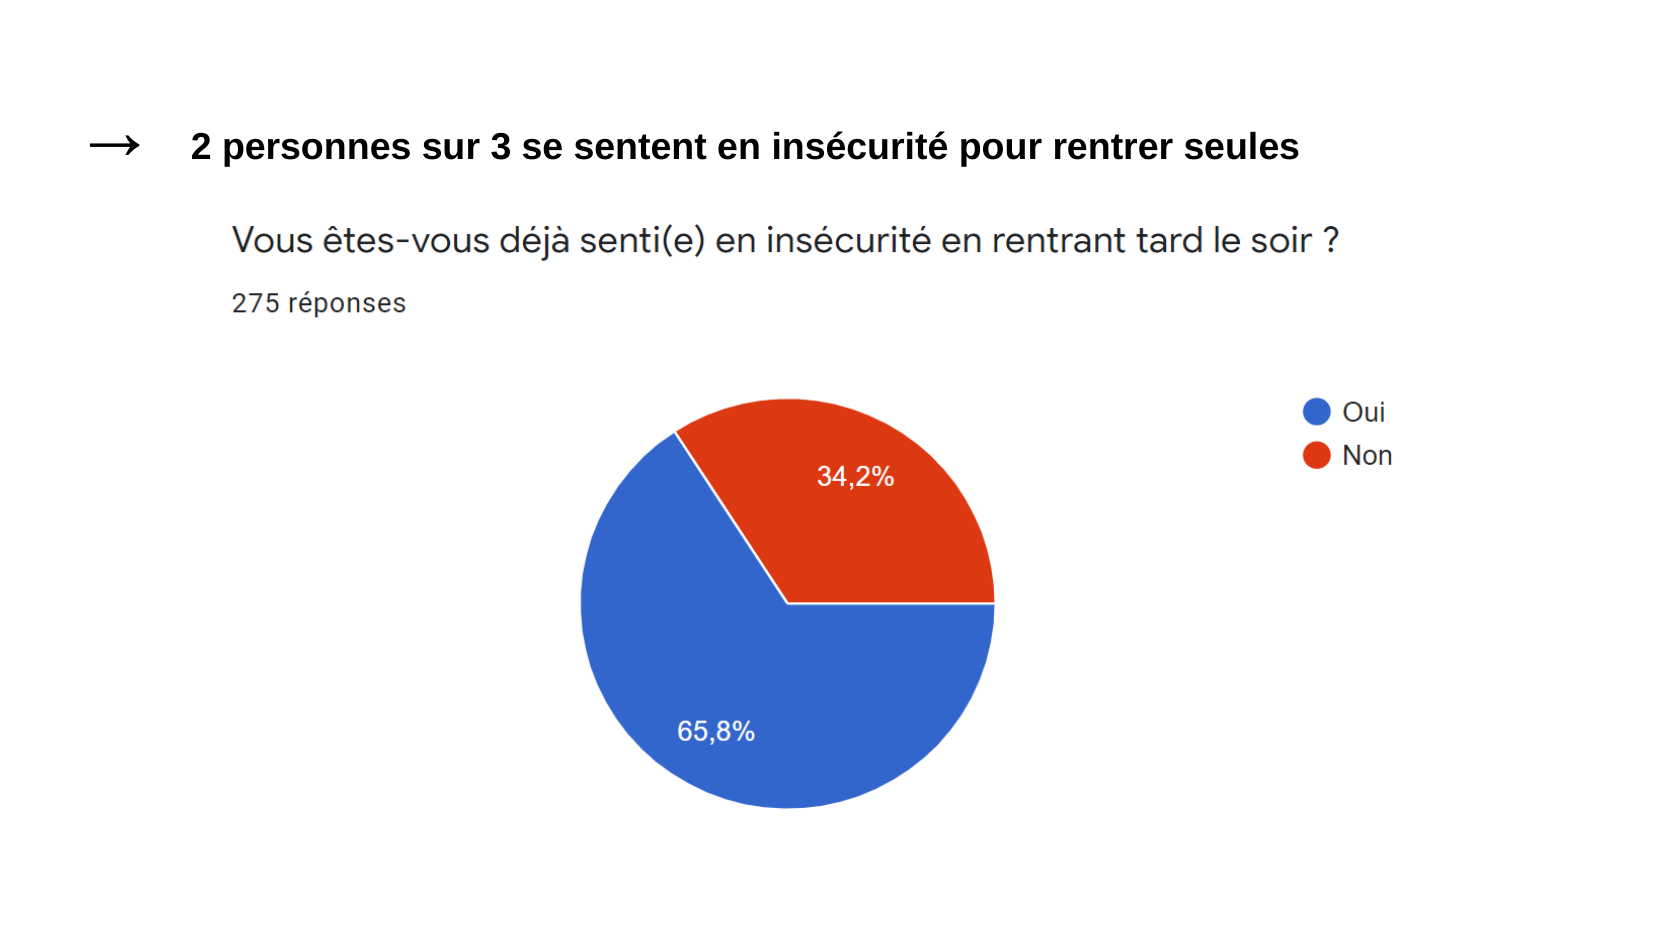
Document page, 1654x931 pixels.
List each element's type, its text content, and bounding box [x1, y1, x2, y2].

text_box → 2 personnes sur 3 se sentent en insécurité pour rentrer seules [59, 76, 1595, 339]
picture [206, 206, 1477, 827]
